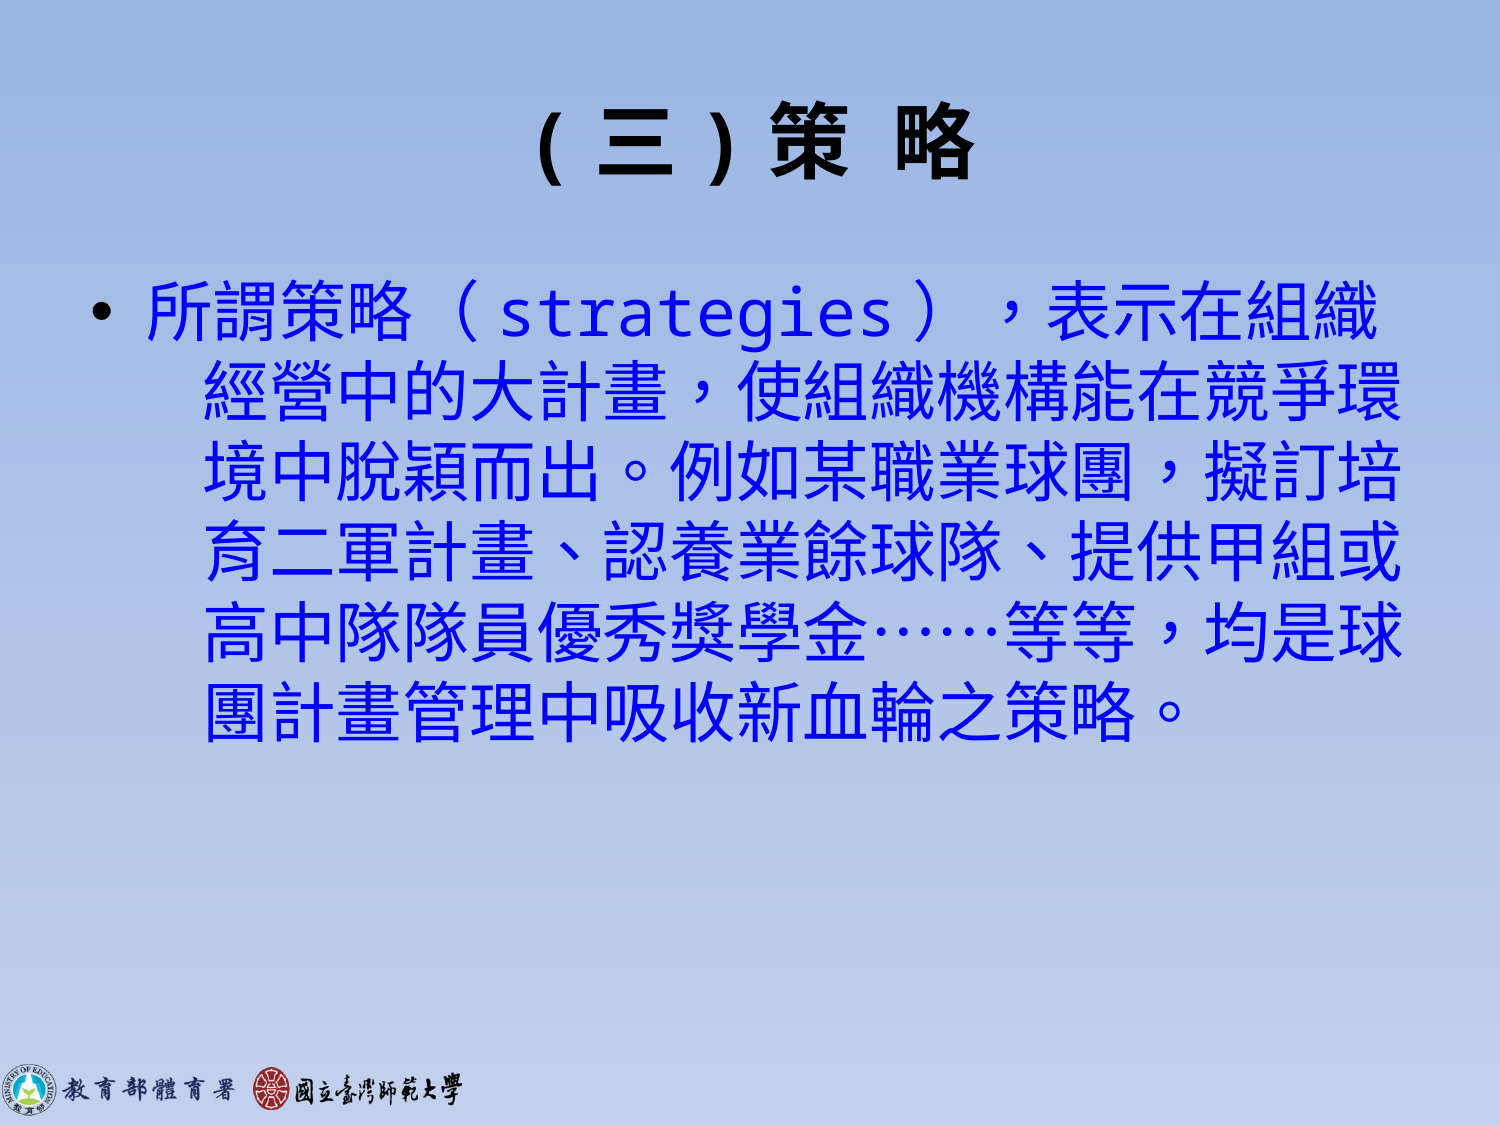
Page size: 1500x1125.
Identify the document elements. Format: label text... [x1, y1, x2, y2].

list 所謂策略（strategies），表示在組織經營中的大計畫，使組織機構能在競爭環境中脫穎而出。例如某職業球團，擬訂培育二軍計畫、認養業餘球隊、提供甲組或高中隊隊員優秀獎學金⋯⋯等等，均是球團計畫管理中吸收新血輪之策略。 [75, 262, 1426, 1005]
title (三)策 略 [75, 45, 1426, 233]
